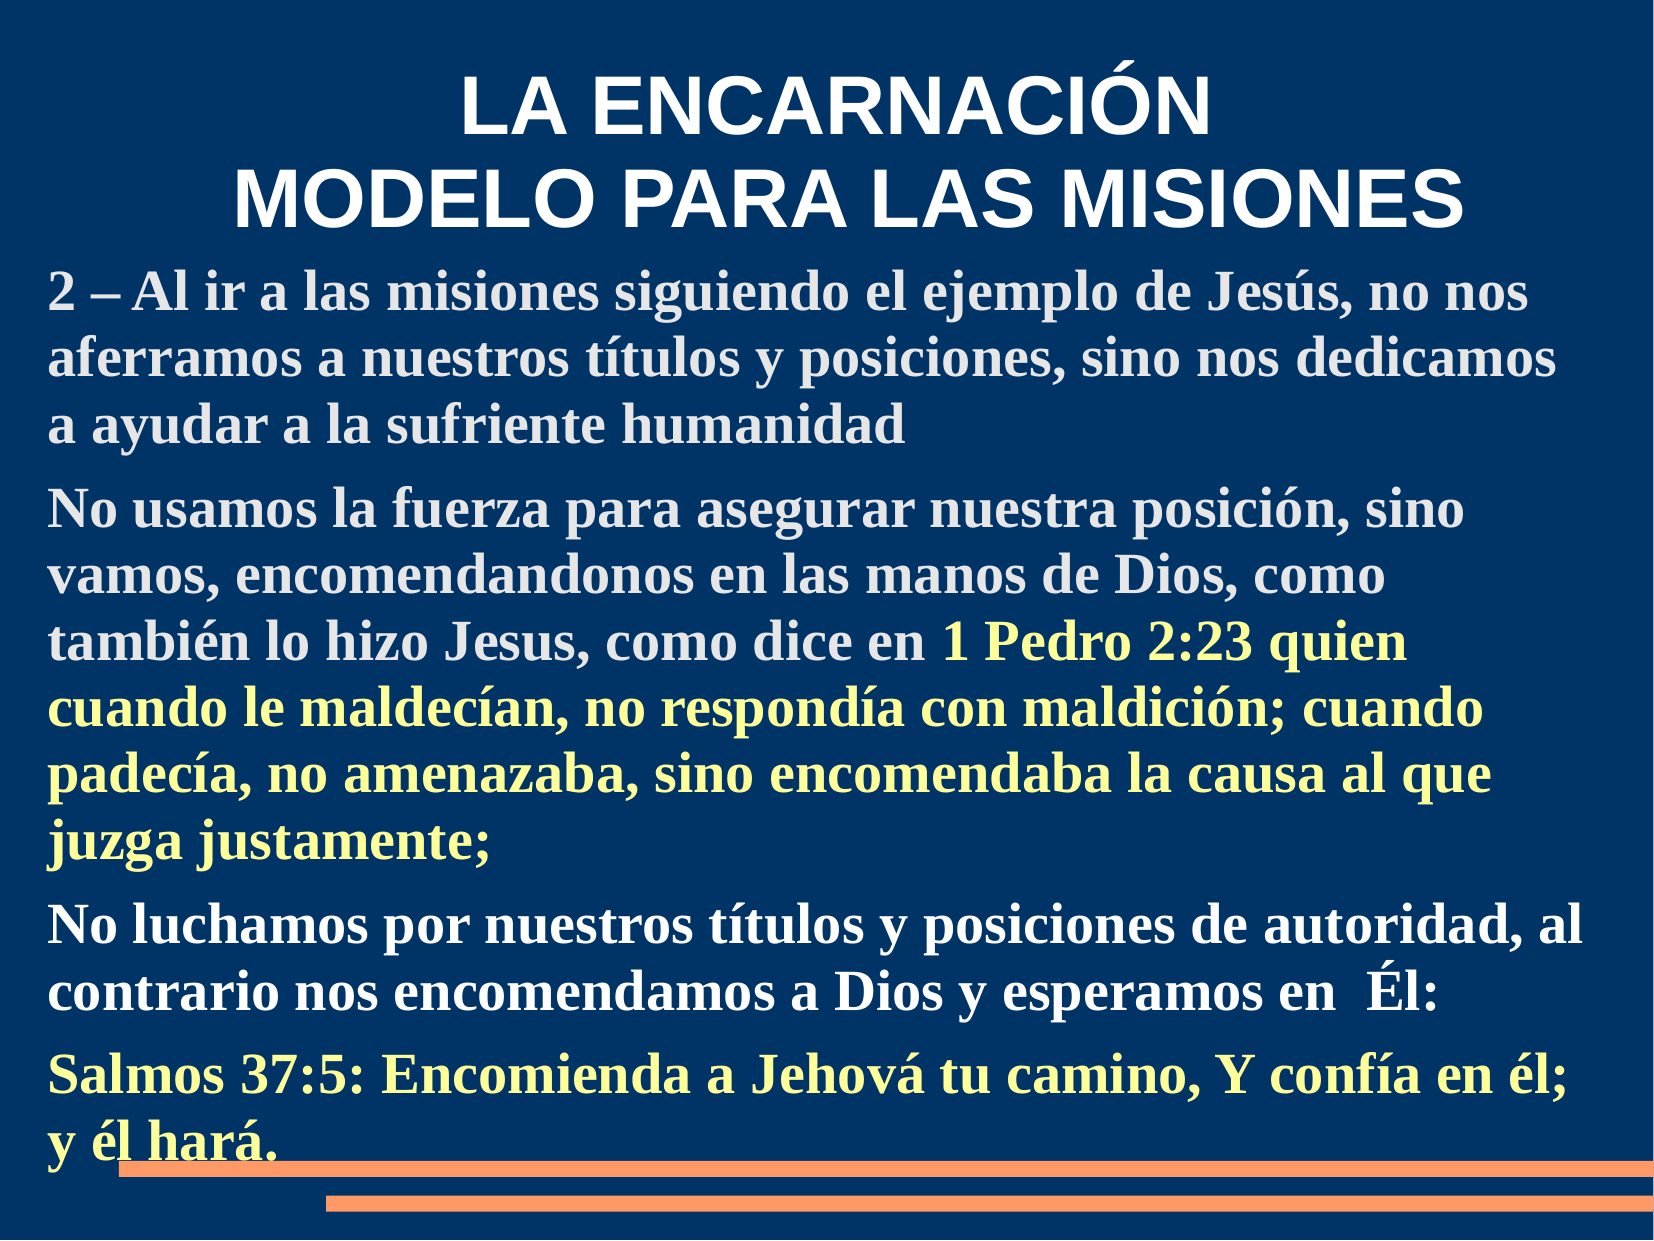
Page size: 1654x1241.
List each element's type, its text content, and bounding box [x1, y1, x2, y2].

list 2 – Al ir a las misiones siguiendo el ejemplo de Jesús, no nos aferramos a nuestros títulos y posiciones, sino nos dedicamos a ayudar a la sufriente humanidad No usamos la fuerza para asegurar nuestra posición, sino vamos, encomendandonos en las manos de Dios, como también lo hizo Jesus, como dice en 1 Pedro 2:23 quien cuando le maldecían, no respondía con maldición; cuando padecía, no amenazaba, sino encomendaba la causa al que juzga justamente; No luchamos por nuestros títulos y posiciones de autoridad, al contrario nos encomendamos a Dios y esperamos en Él: Salmos 37:5: Encomienda a Jehová tu camino, Y confía en él; y él hará. [47, 253, 1595, 1170]
title LA ENCARNACIÓN MODELO PARA LAS MISIONES [121, 46, 1534, 253]
